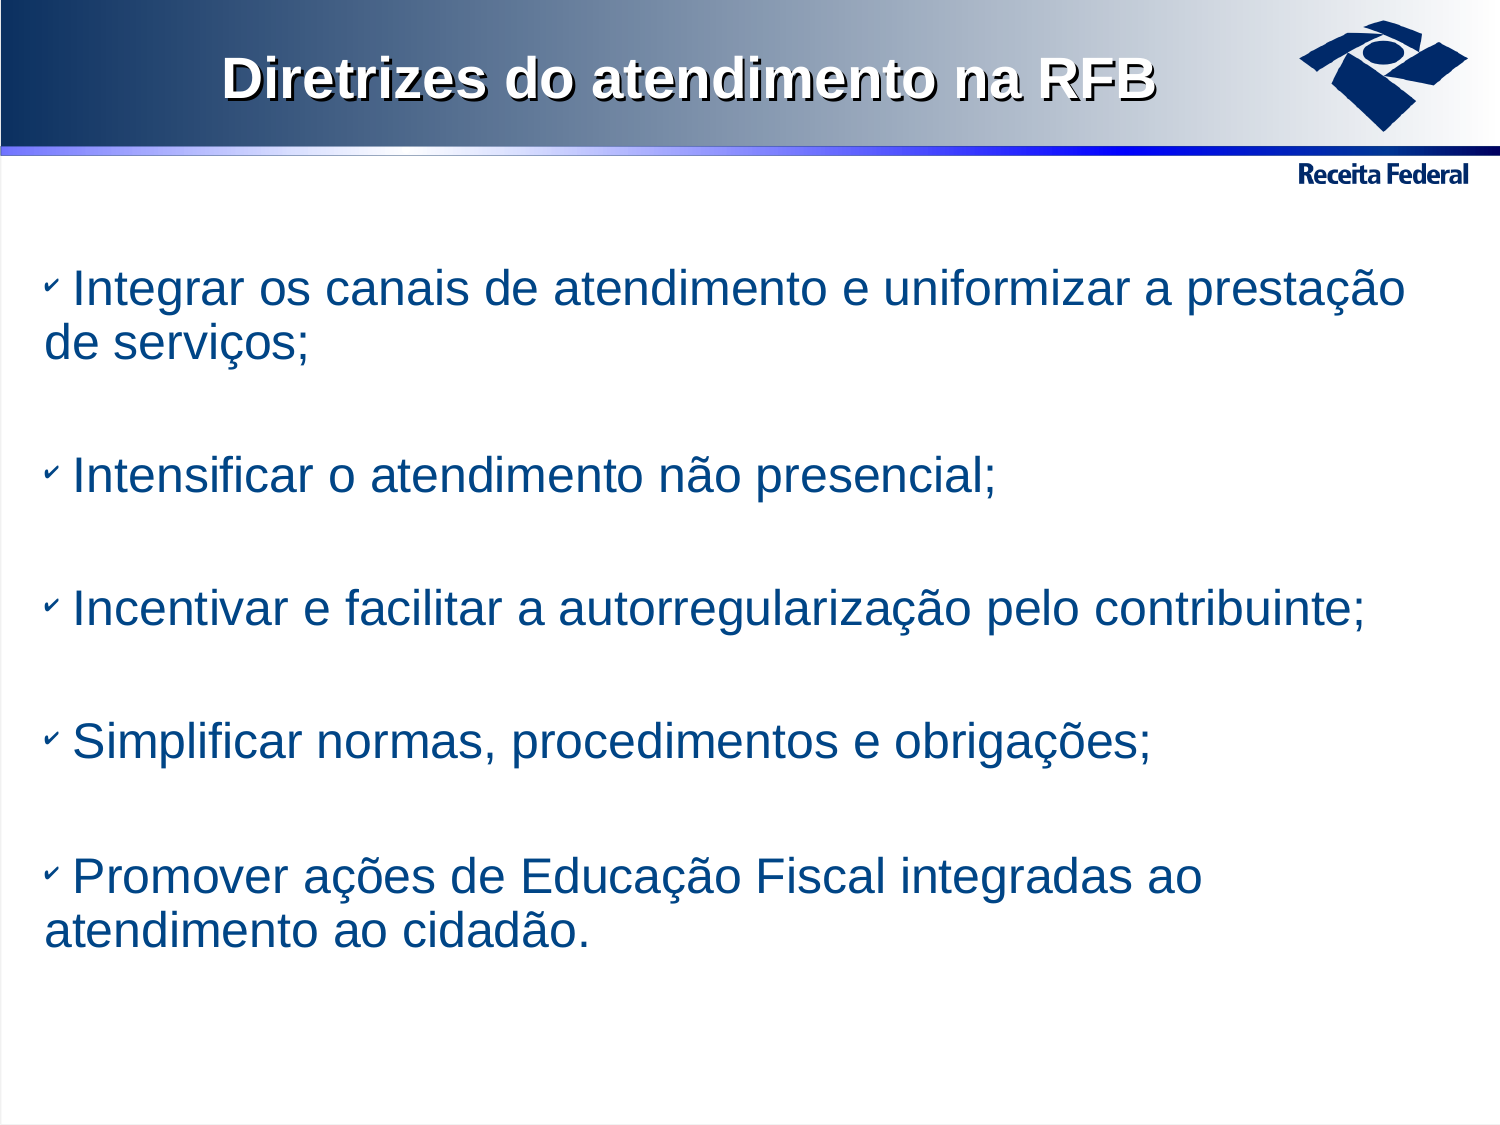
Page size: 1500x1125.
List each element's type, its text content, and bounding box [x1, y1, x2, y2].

text_box Integrar os canais de atendimento e uniformizar a prestação de serviços; Intensificar o atendimento não presencial; Incentivar e facilitar a autorregularização pelo contribuinte; Simplificar normas, procedimentos e obrigações; Promover ações de Educação Fiscal integradas ao atendimento ao cidadão. [29, 255, 1427, 1034]
picture [0, 0, 1500, 1125]
title Diretrizes do atendimento na RFB [51, 0, 1329, 178]
